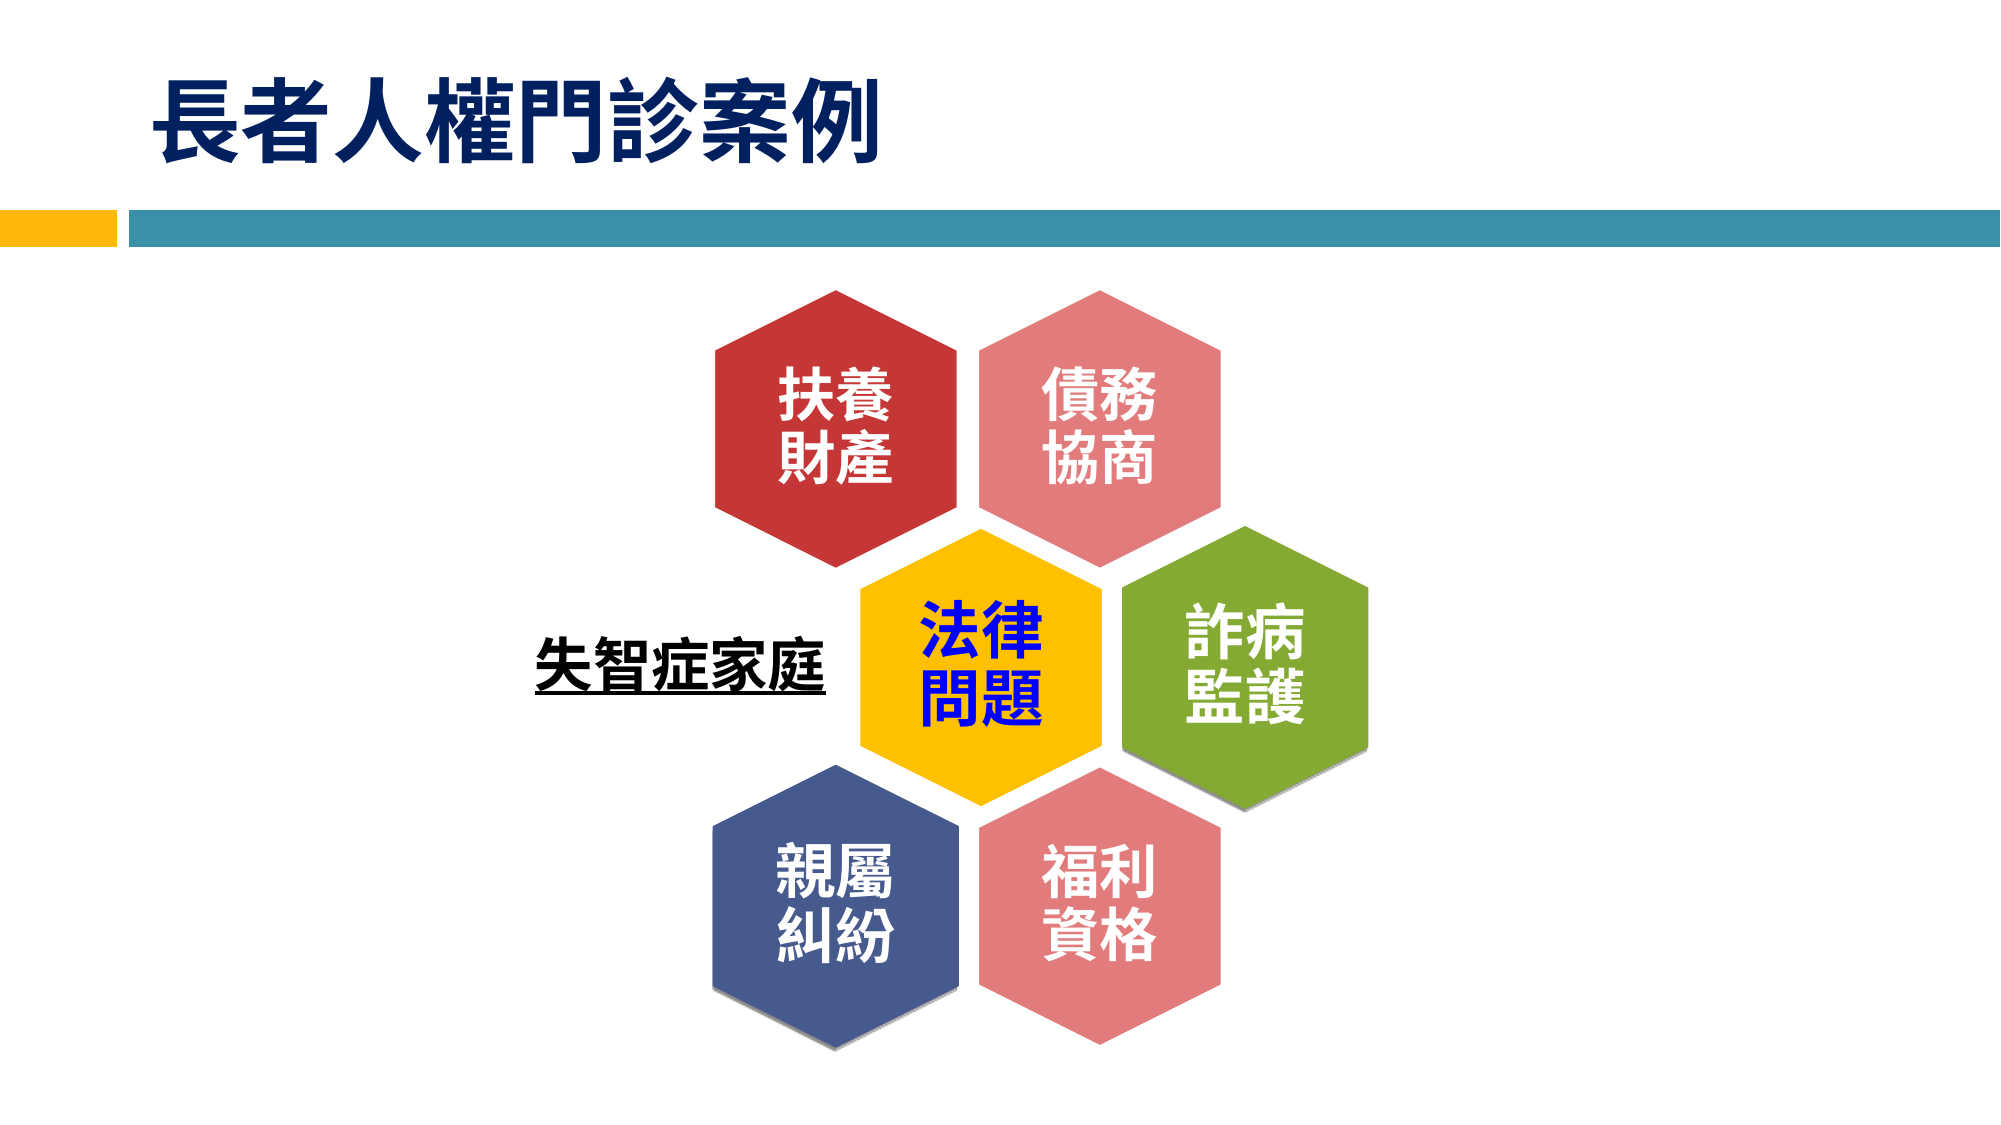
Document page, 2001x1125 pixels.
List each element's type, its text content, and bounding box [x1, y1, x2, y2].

text_box 法律問題 [868, 526, 1104, 809]
text_box 扶養 財產 [713, 288, 959, 570]
text_box 債務協商 [977, 288, 1223, 570]
text_box 詐病 監護 [1122, 526, 1368, 809]
text_box 親屬糾紛 [713, 765, 959, 1047]
title 長者人權門診案例 [134, 37, 1918, 201]
text_box 失智症家庭 [517, 583, 877, 752]
text_box 福利資格 [977, 765, 1223, 1047]
